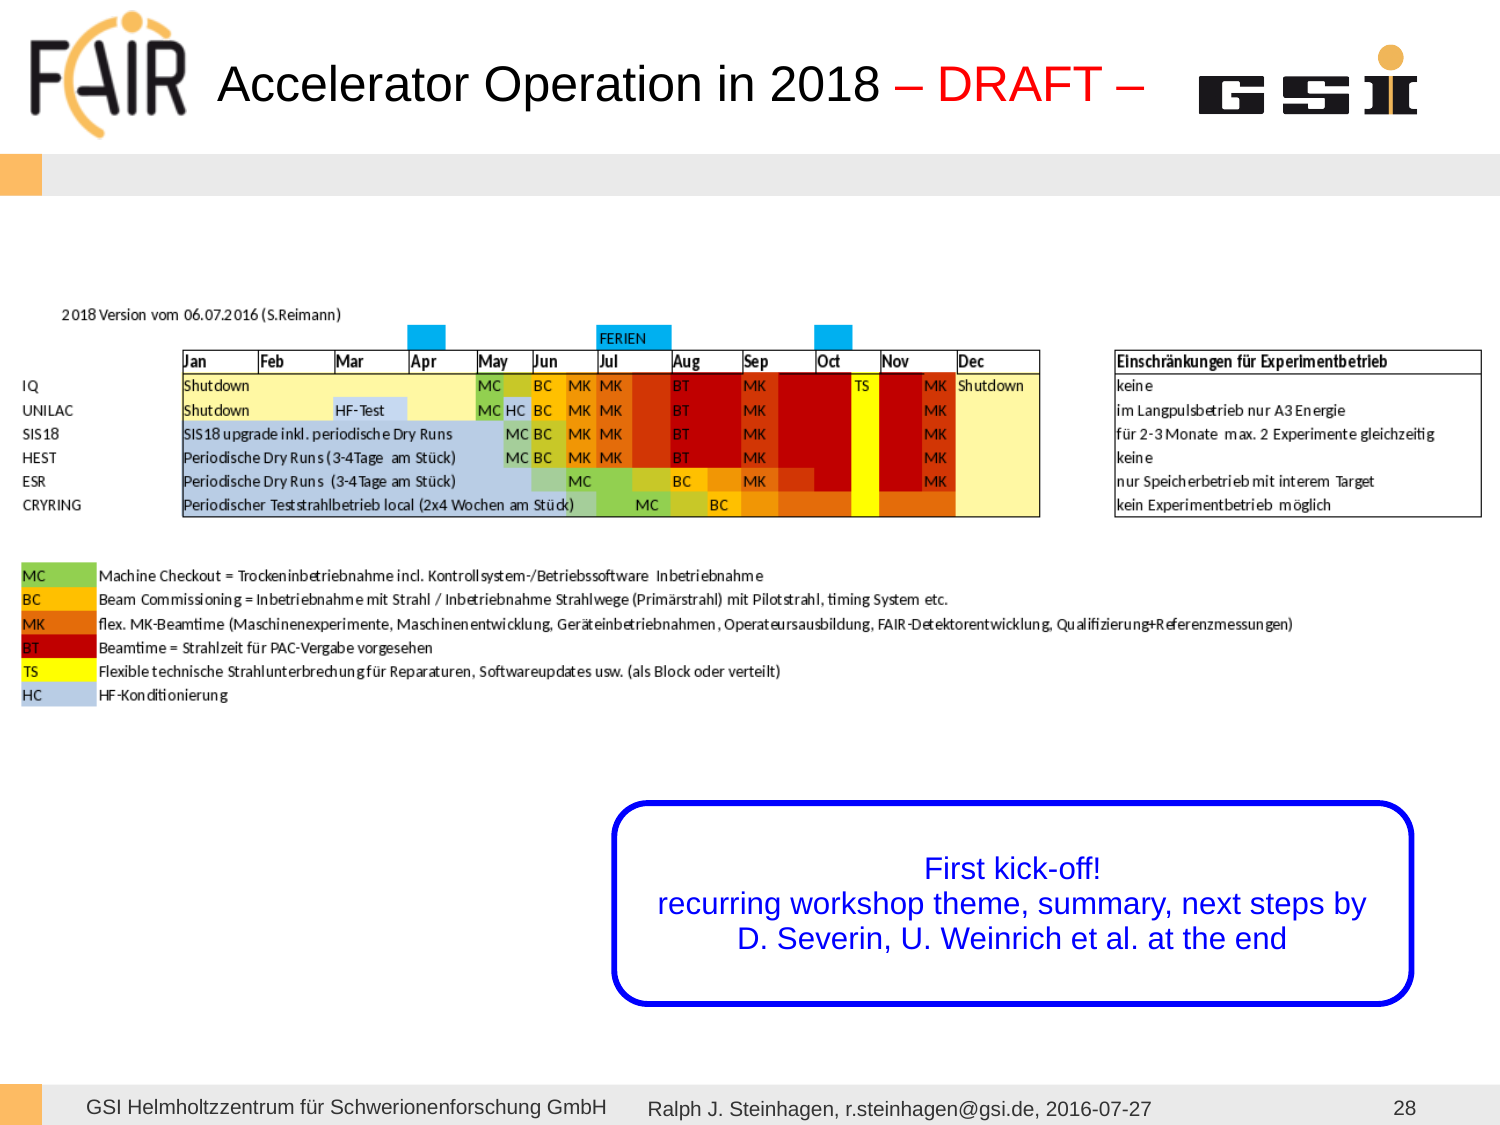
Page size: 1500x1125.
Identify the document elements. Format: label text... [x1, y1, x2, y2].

text_box First kick-off! recurring workshop theme, summary, next steps by D. Severin, U. Weinrich et al. at the end [614, 803, 1412, 1004]
picture [30, 9, 187, 141]
picture [1197, 42, 1419, 117]
picture [11, 299, 1489, 716]
title Accelerator Operation in 2018 – DRAFT – [217, 20, 1180, 147]
